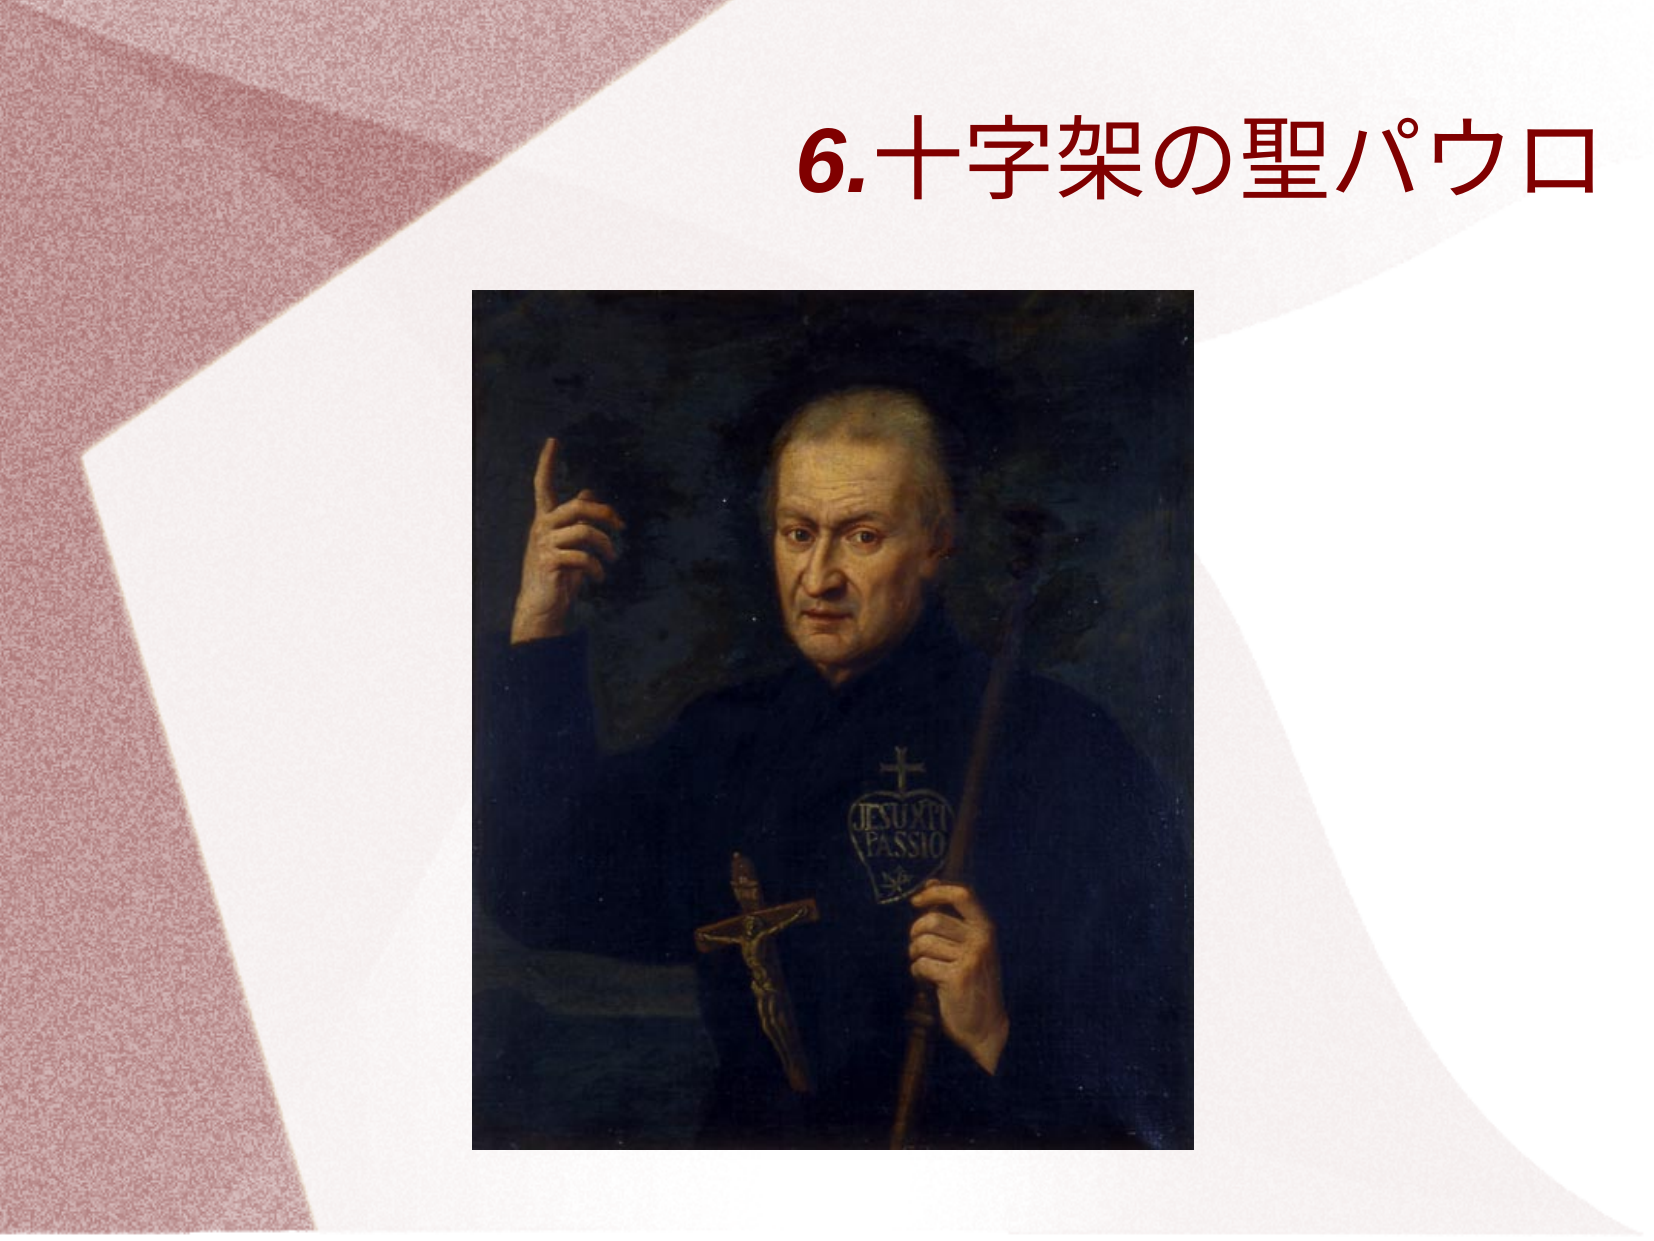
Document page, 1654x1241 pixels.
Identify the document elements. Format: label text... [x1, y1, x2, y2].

picture [0, 0, 1654, 1241]
title 6.十字架の聖パウロ [596, 49, 1607, 257]
